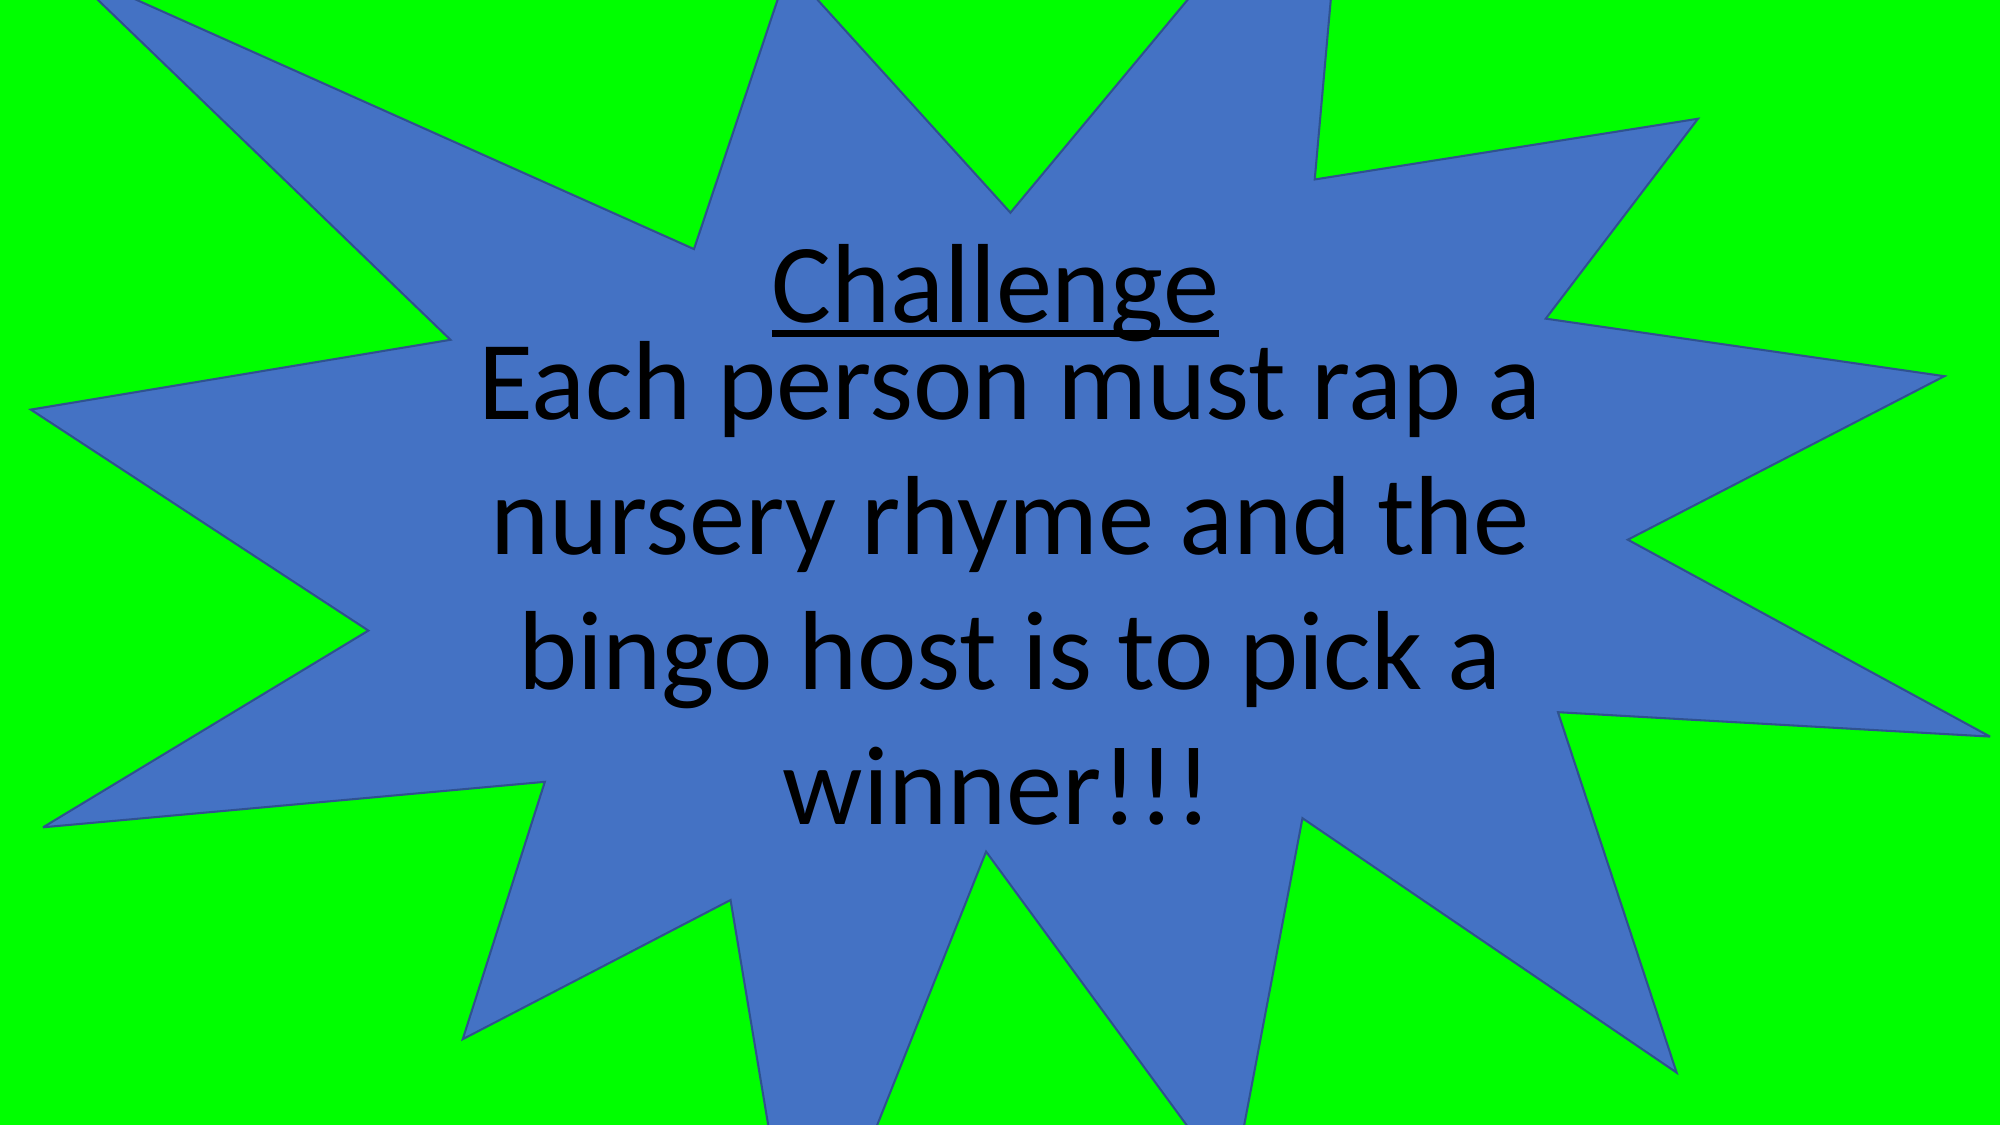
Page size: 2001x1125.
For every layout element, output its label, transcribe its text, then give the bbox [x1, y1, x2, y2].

text_box [992, 860, 1295, 1125]
text_box Challenge [756, 202, 1244, 299]
text_box Each person must rap a nursery rhyme and the bingo host is to pick a winner!!! [460, 299, 1561, 860]
text_box [1561, 320, 1991, 737]
text_box [1019, 0, 1698, 299]
text_box [1363, 721, 1677, 1073]
text_box [30, 0, 1001, 828]
text_box [462, 860, 983, 1125]
